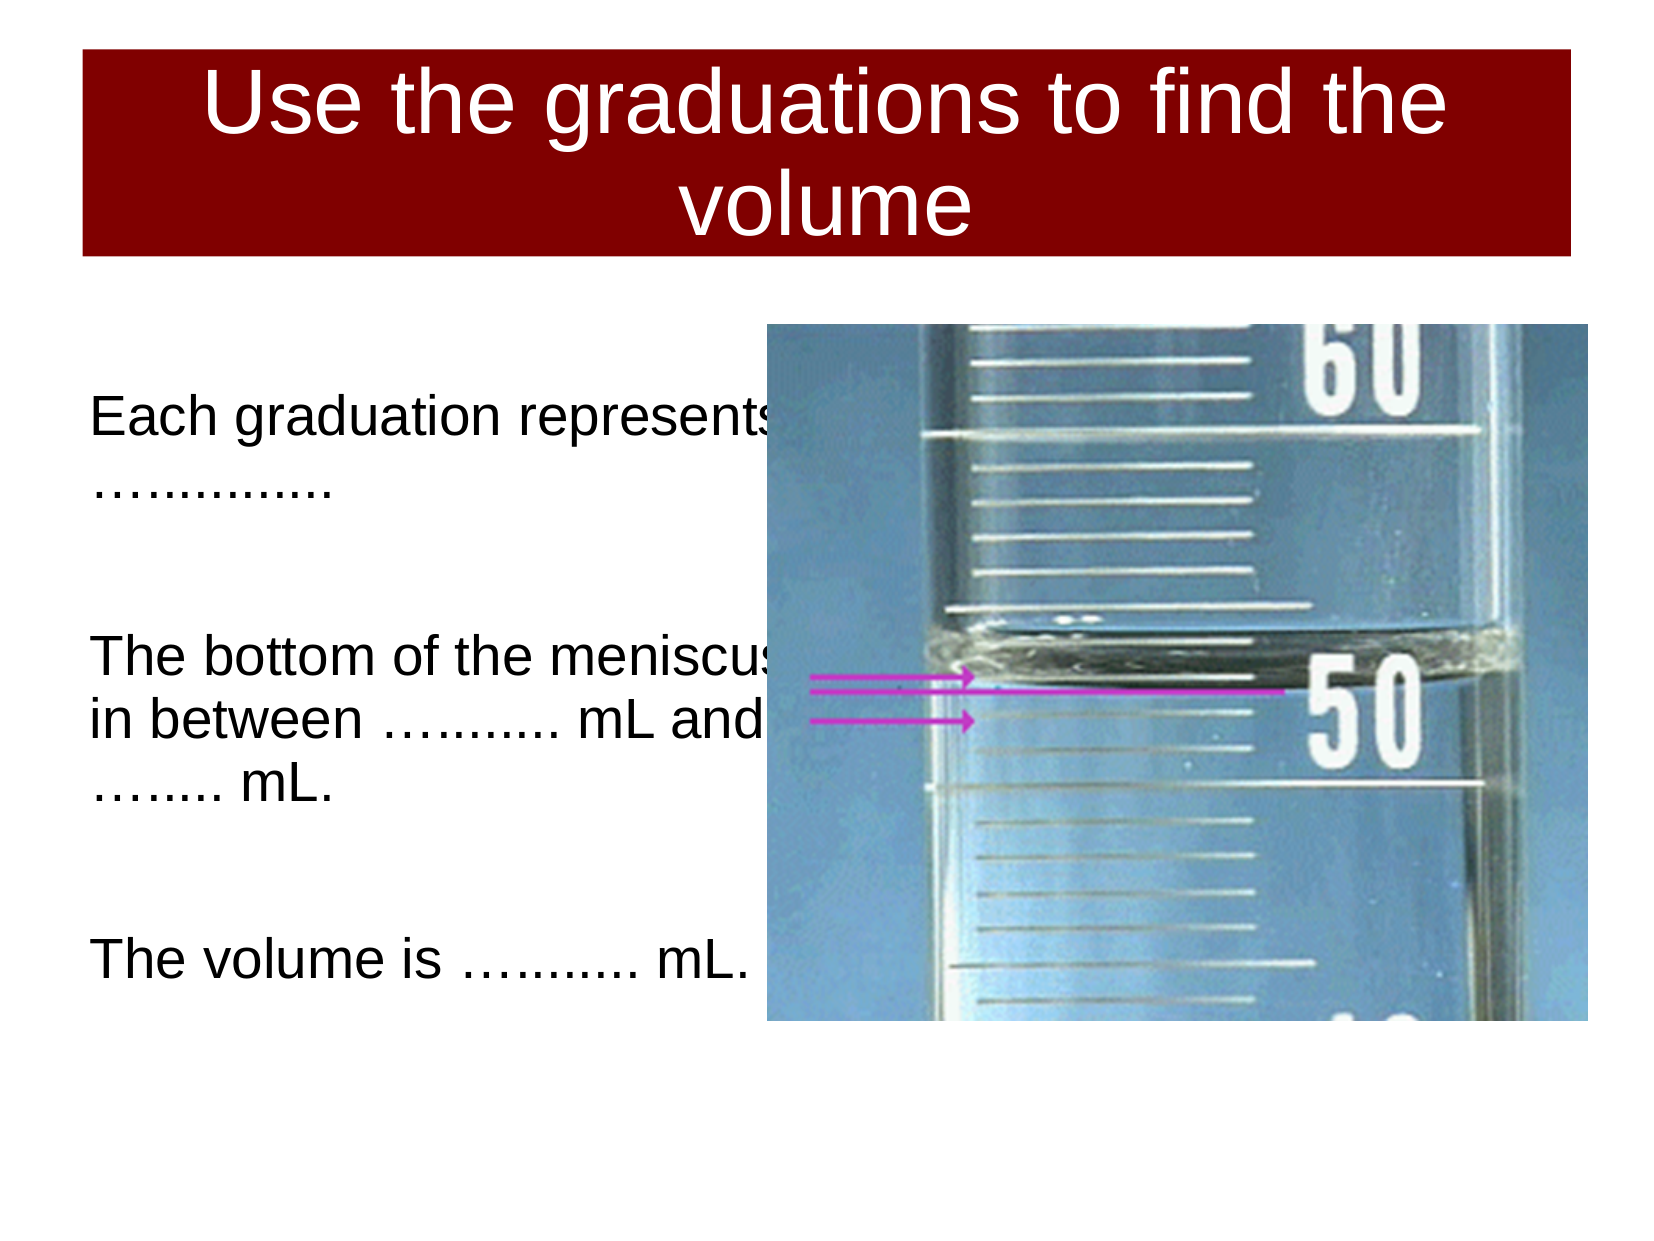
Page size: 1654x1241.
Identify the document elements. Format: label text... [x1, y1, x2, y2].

list Each graduation represents …............ The bottom of the meniscus in between …........ mL and …..... mL. The volume is …........ mL. [29, 383, 767, 1004]
title Use the graduations to find the volume [82, 49, 1571, 257]
picture [767, 324, 1588, 1021]
